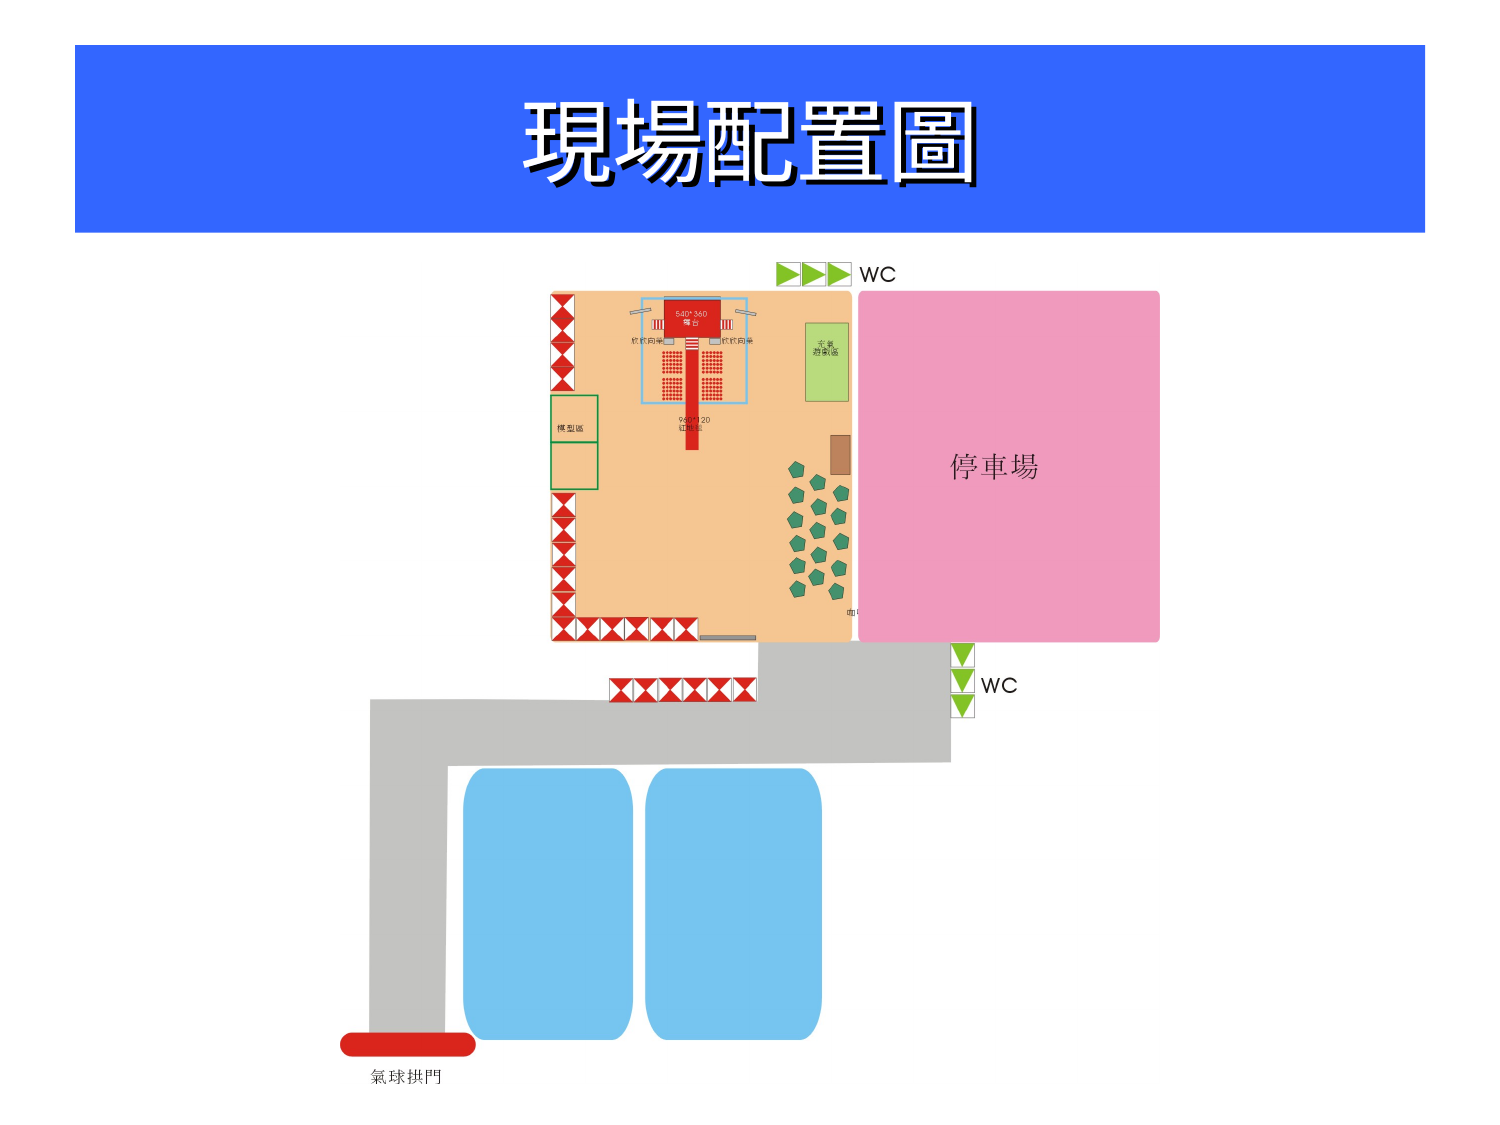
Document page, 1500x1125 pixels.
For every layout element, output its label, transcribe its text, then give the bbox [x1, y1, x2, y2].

title 現場配置圖 [75, 45, 1426, 233]
picture [340, 262, 1160, 1084]
